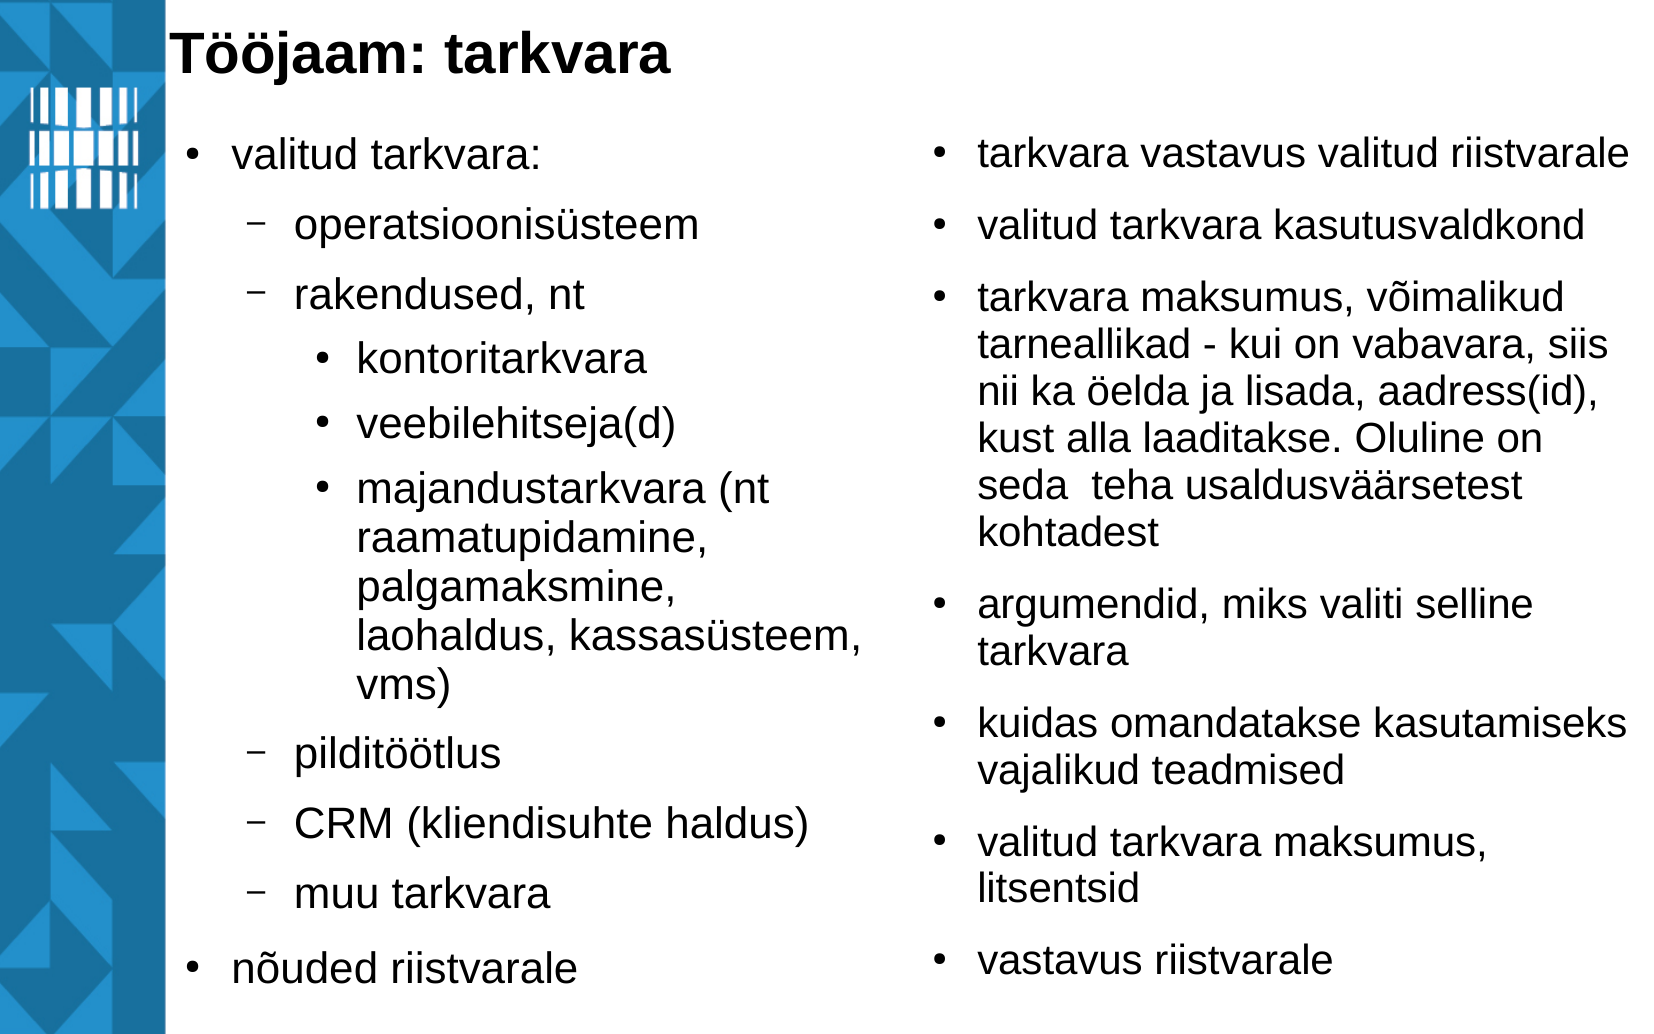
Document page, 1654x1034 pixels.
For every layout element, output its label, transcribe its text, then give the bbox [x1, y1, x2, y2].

title Tööjaam: tarkvara [169, 11, 1571, 95]
list valitud tarkvara: operatsioonisüsteem rakendused, nt kontoritarkvara veebilehitseja(d) majandustarkvara (nt raamatupidamine, palgamaksmine, laohaldus, kassasüsteem, vms) pilditöötlus CRM (kliendisuhte haldus) muu tarkvara nõuded riistvarale [169, 129, 882, 997]
list tarkvara vastavus valitud riistvarale valitud tarkvara kasutusvaldkond tarkvara maksumus, võimalikud tarneallikad - kui on vabavara, siis nii ka öelda ja lisada, aadress(id), kust alla laaditakse. Oluline on seda teha usaldusväärsetest kohtadest argumendid, miks valiti selline tarkvara kuidas omandatakse kasutamiseks vajalikud teadmised valitud tarkvara maksumus, litsentsid vastavus riistvarale [917, 129, 1631, 997]
